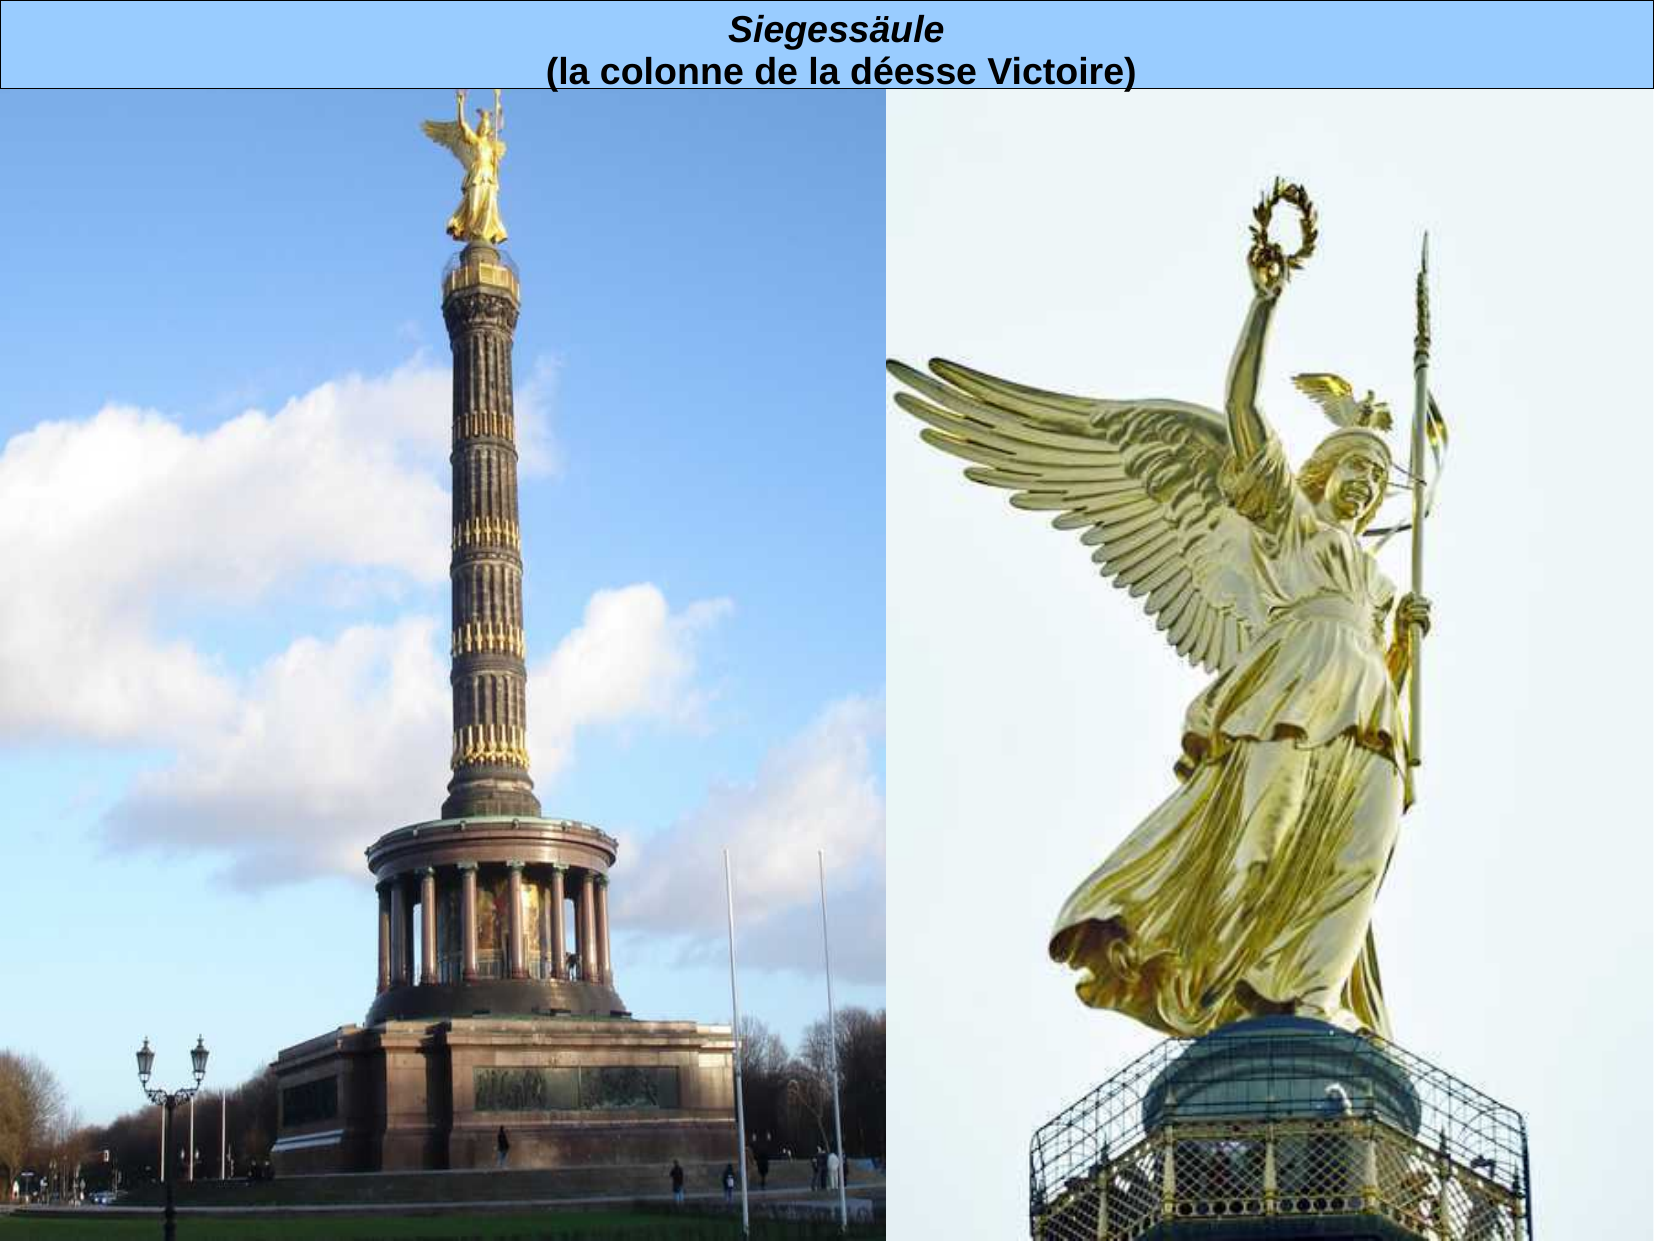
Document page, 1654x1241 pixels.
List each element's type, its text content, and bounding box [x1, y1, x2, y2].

text_box Siegessäule (la colonne de la déesse Victoire) [59, 1, 1625, 103]
text_box [0, 0, 1654, 89]
picture [0, 89, 1654, 1241]
